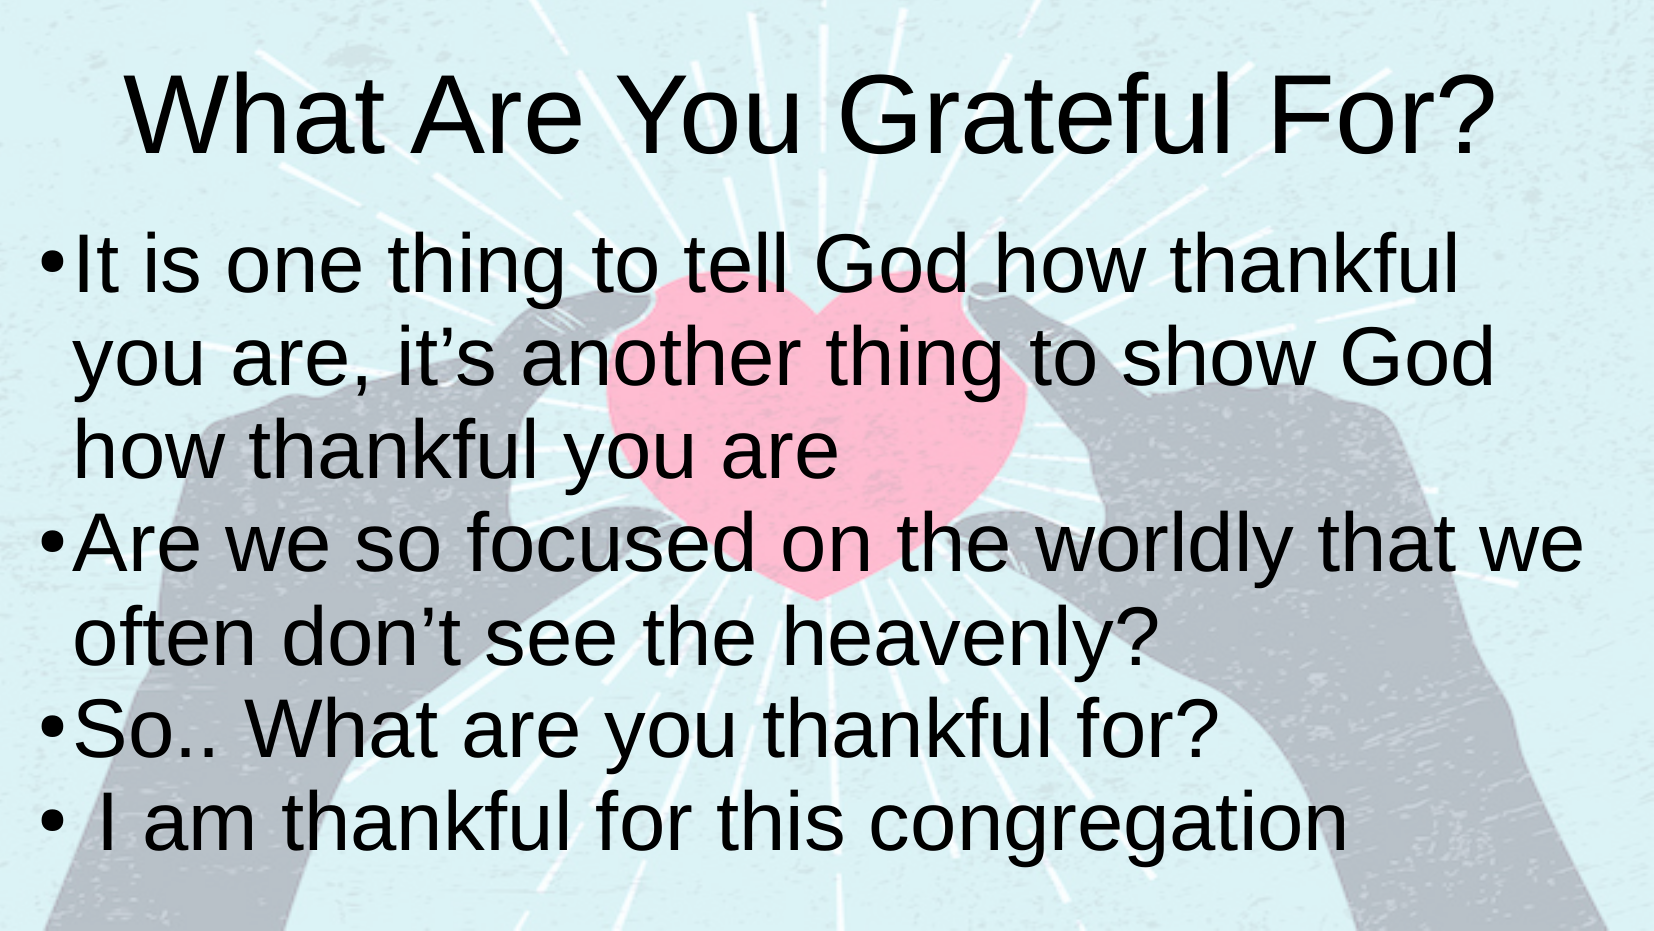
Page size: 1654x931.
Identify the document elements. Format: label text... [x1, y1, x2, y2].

subtitle It is one thing to tell God how thankful you are, it’s another thing to show God how thankful you are Are we so focused on the worldly that we often don’t see the heavenly? So.. What are you thankful for? I am thankful for this congregation [37, 217, 1613, 901]
title What Are You Grateful For? [82, 37, 1571, 193]
picture [0, 0, 1654, 931]
